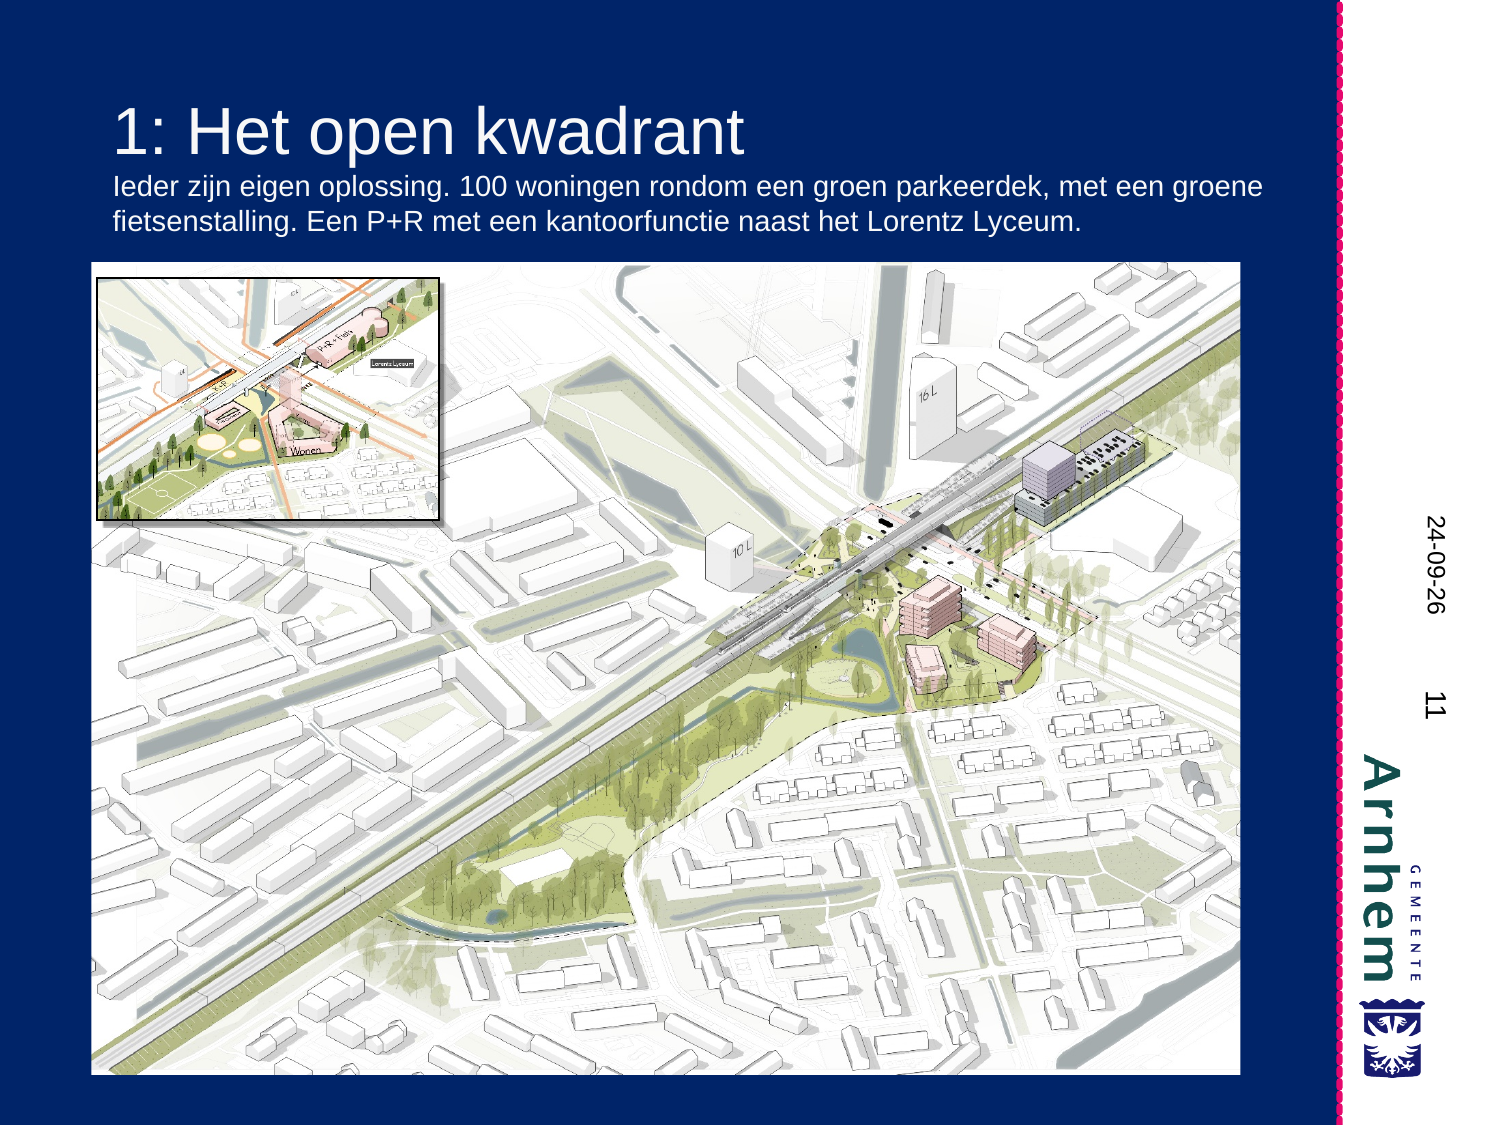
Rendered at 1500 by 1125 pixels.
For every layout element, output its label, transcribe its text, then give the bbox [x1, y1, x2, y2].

text_box 1: Het open kwadrant Ieder zijn eigen oplossing. 100 woningen rondom een groen parkeerdek, met een groene fietsenstalling. Een P+R met een kantoorfunctie naast het Lorentz Lyceum. [112, 87, 1270, 251]
picture [91, 262, 1241, 1075]
text_box 11 [1412, 675, 1463, 751]
text_box 15-2-2022 [1410, 500, 1461, 688]
